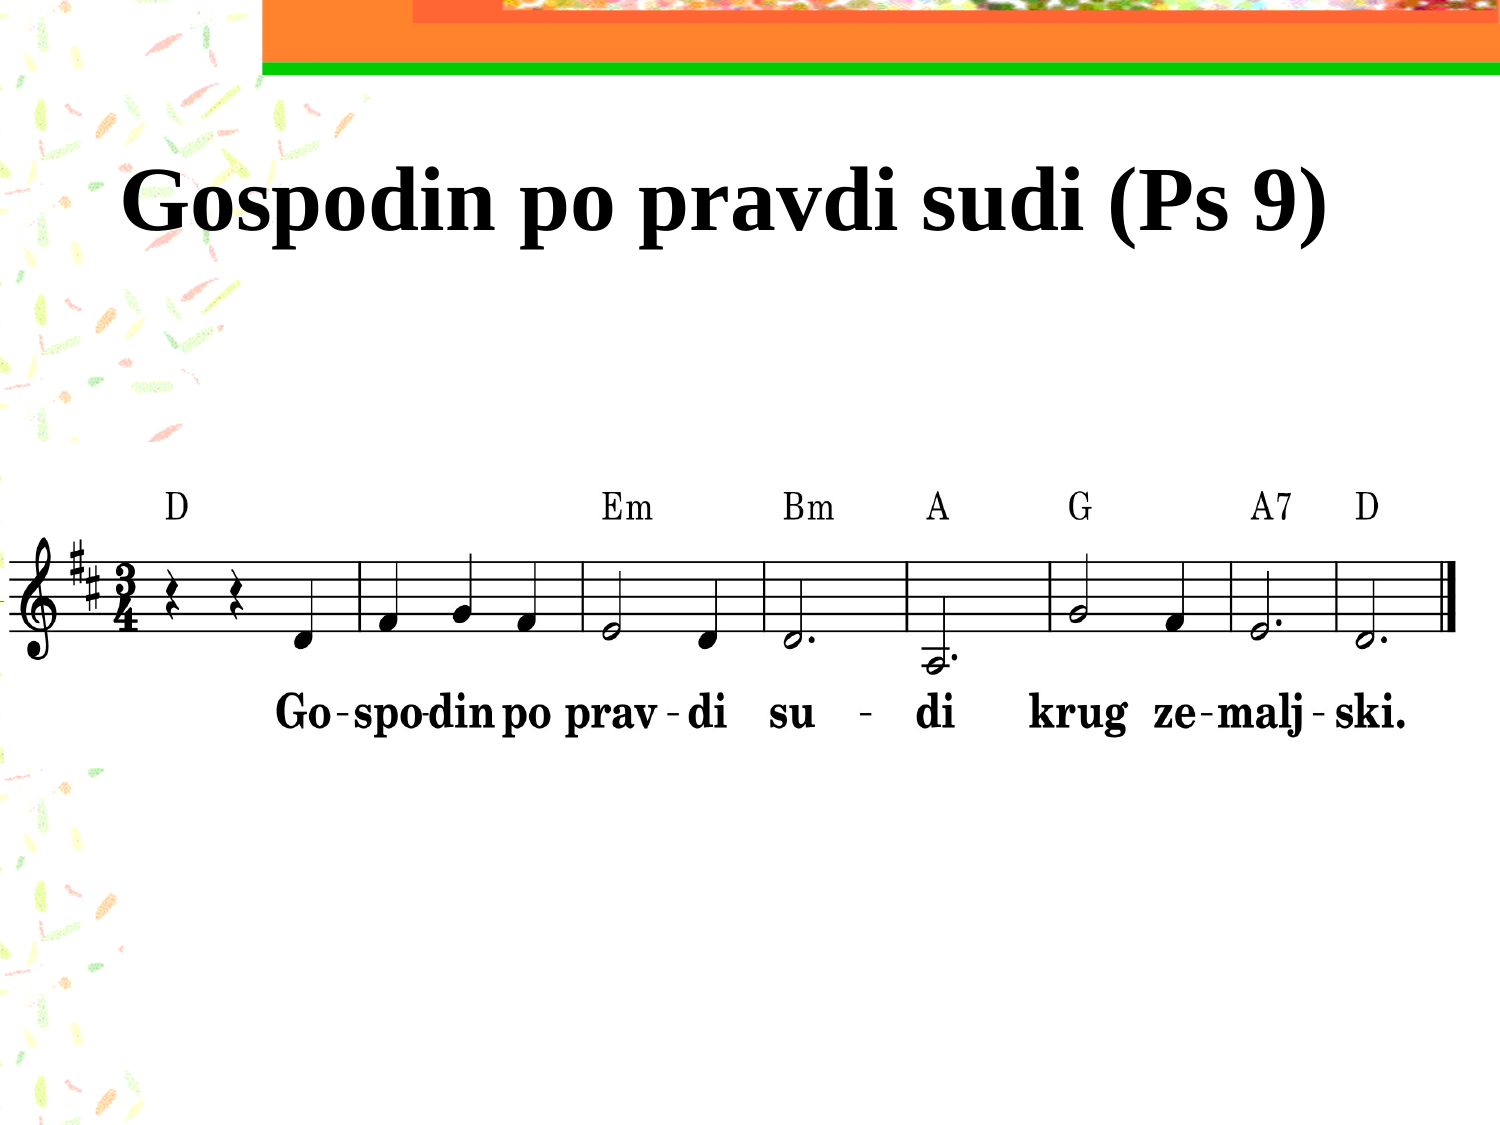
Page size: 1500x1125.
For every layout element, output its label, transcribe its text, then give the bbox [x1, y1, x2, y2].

picture [0, 0, 1462, 1125]
text_box Gospodin po pravdi sudi (Ps 9) [87, 99, 1363, 288]
picture [412, 0, 1500, 23]
